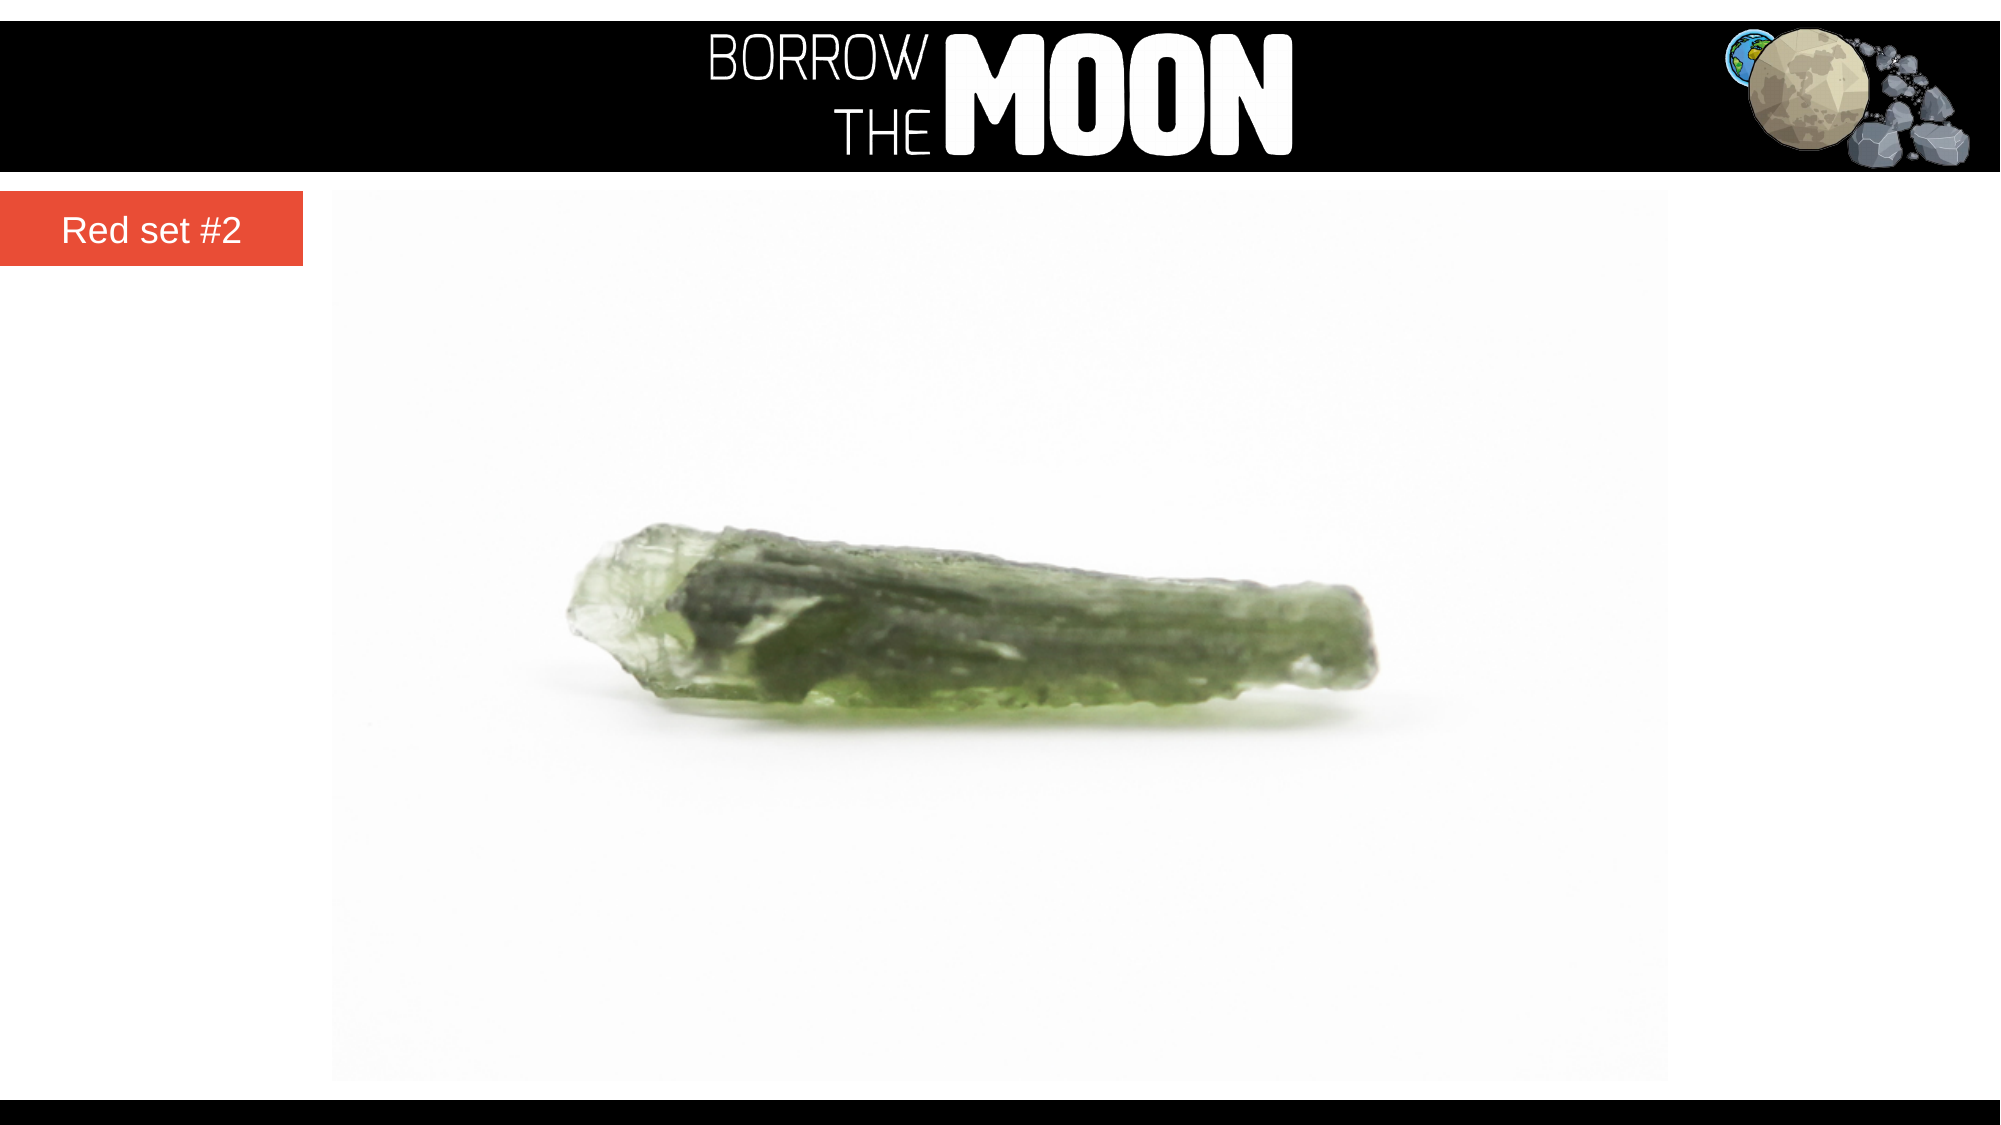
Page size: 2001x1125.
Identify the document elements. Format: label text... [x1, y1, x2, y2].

text_box Red set #2 [0, 191, 303, 266]
picture [332, 190, 1668, 1081]
